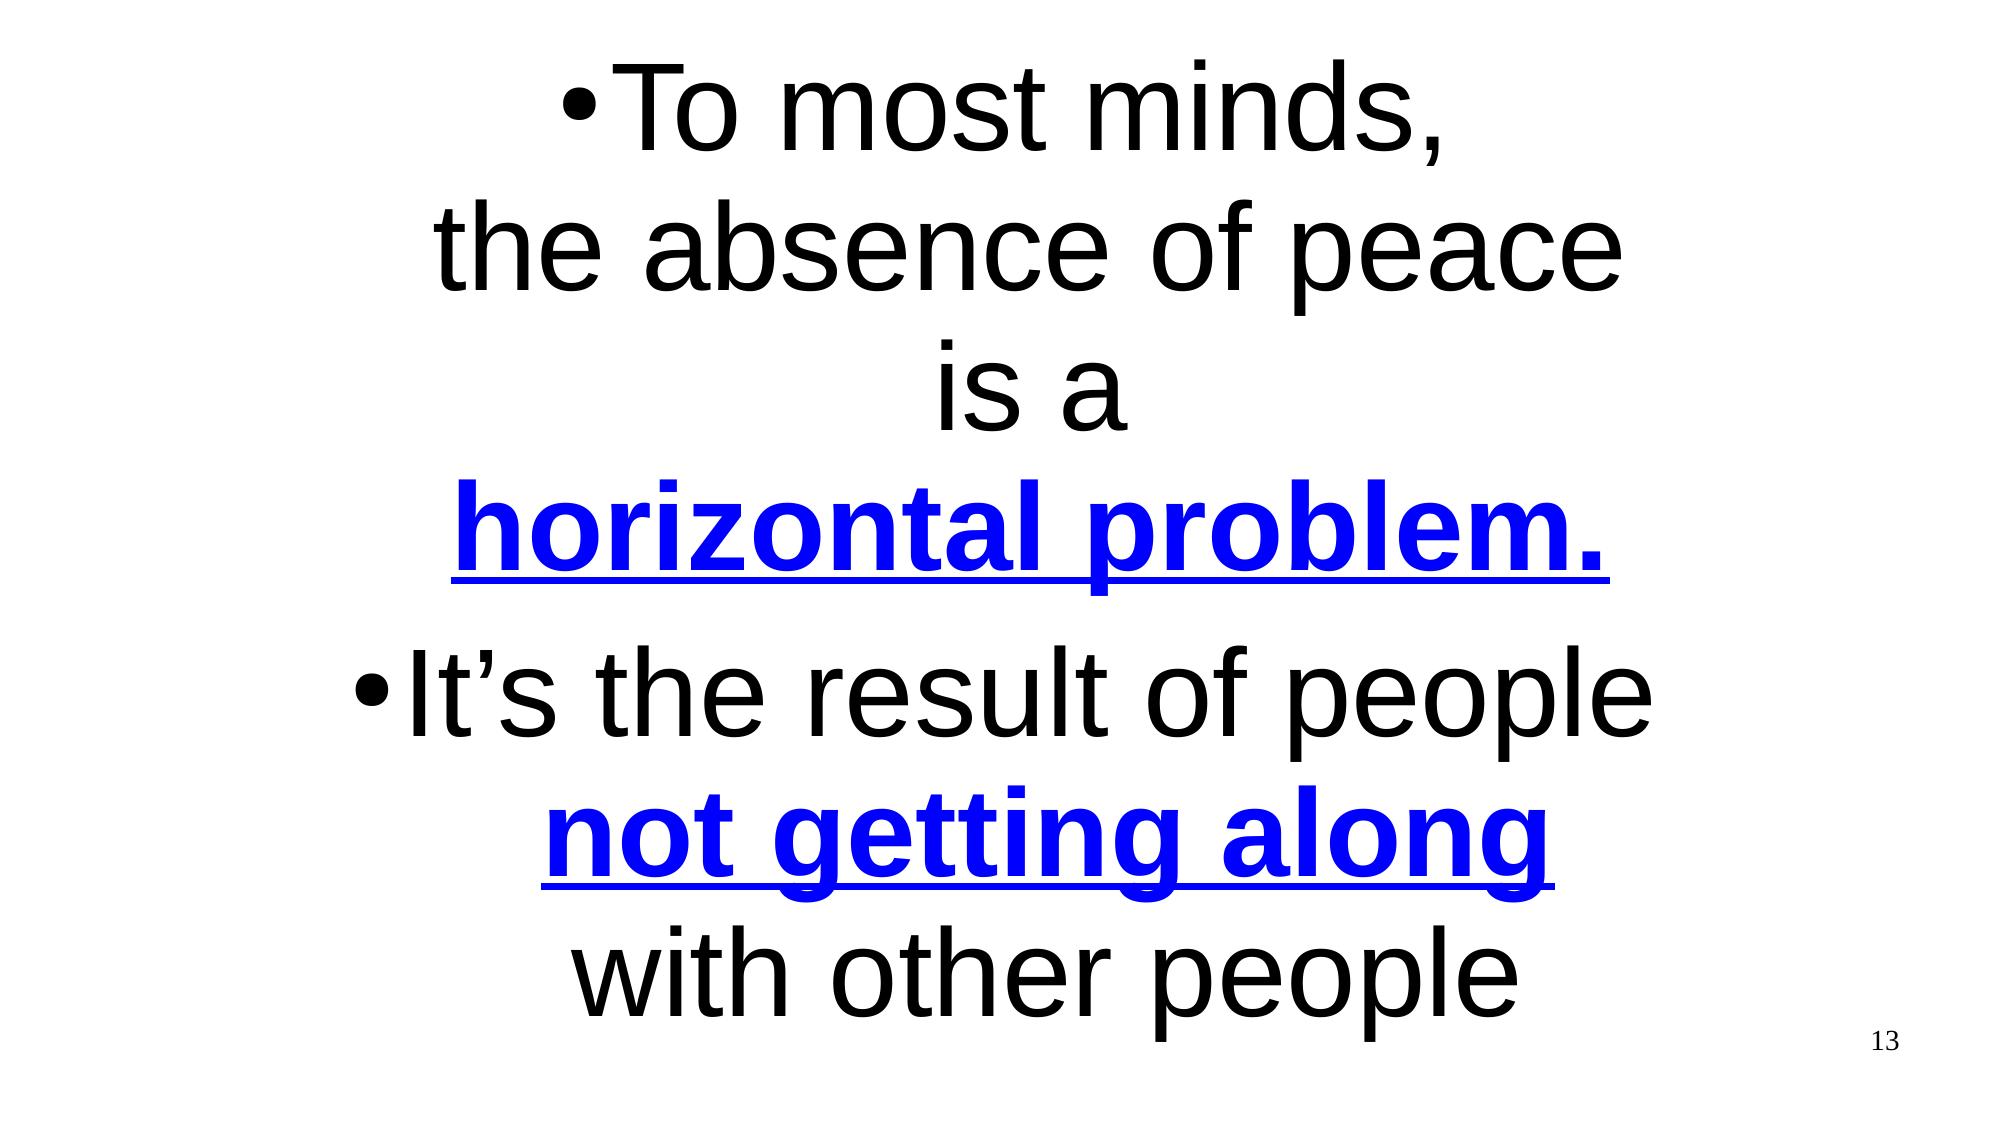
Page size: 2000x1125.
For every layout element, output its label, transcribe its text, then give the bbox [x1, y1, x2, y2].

list To most minds, the absence of peace is a horizontal problem. It’s the result of people not getting along with other people [37, 37, 1988, 1088]
